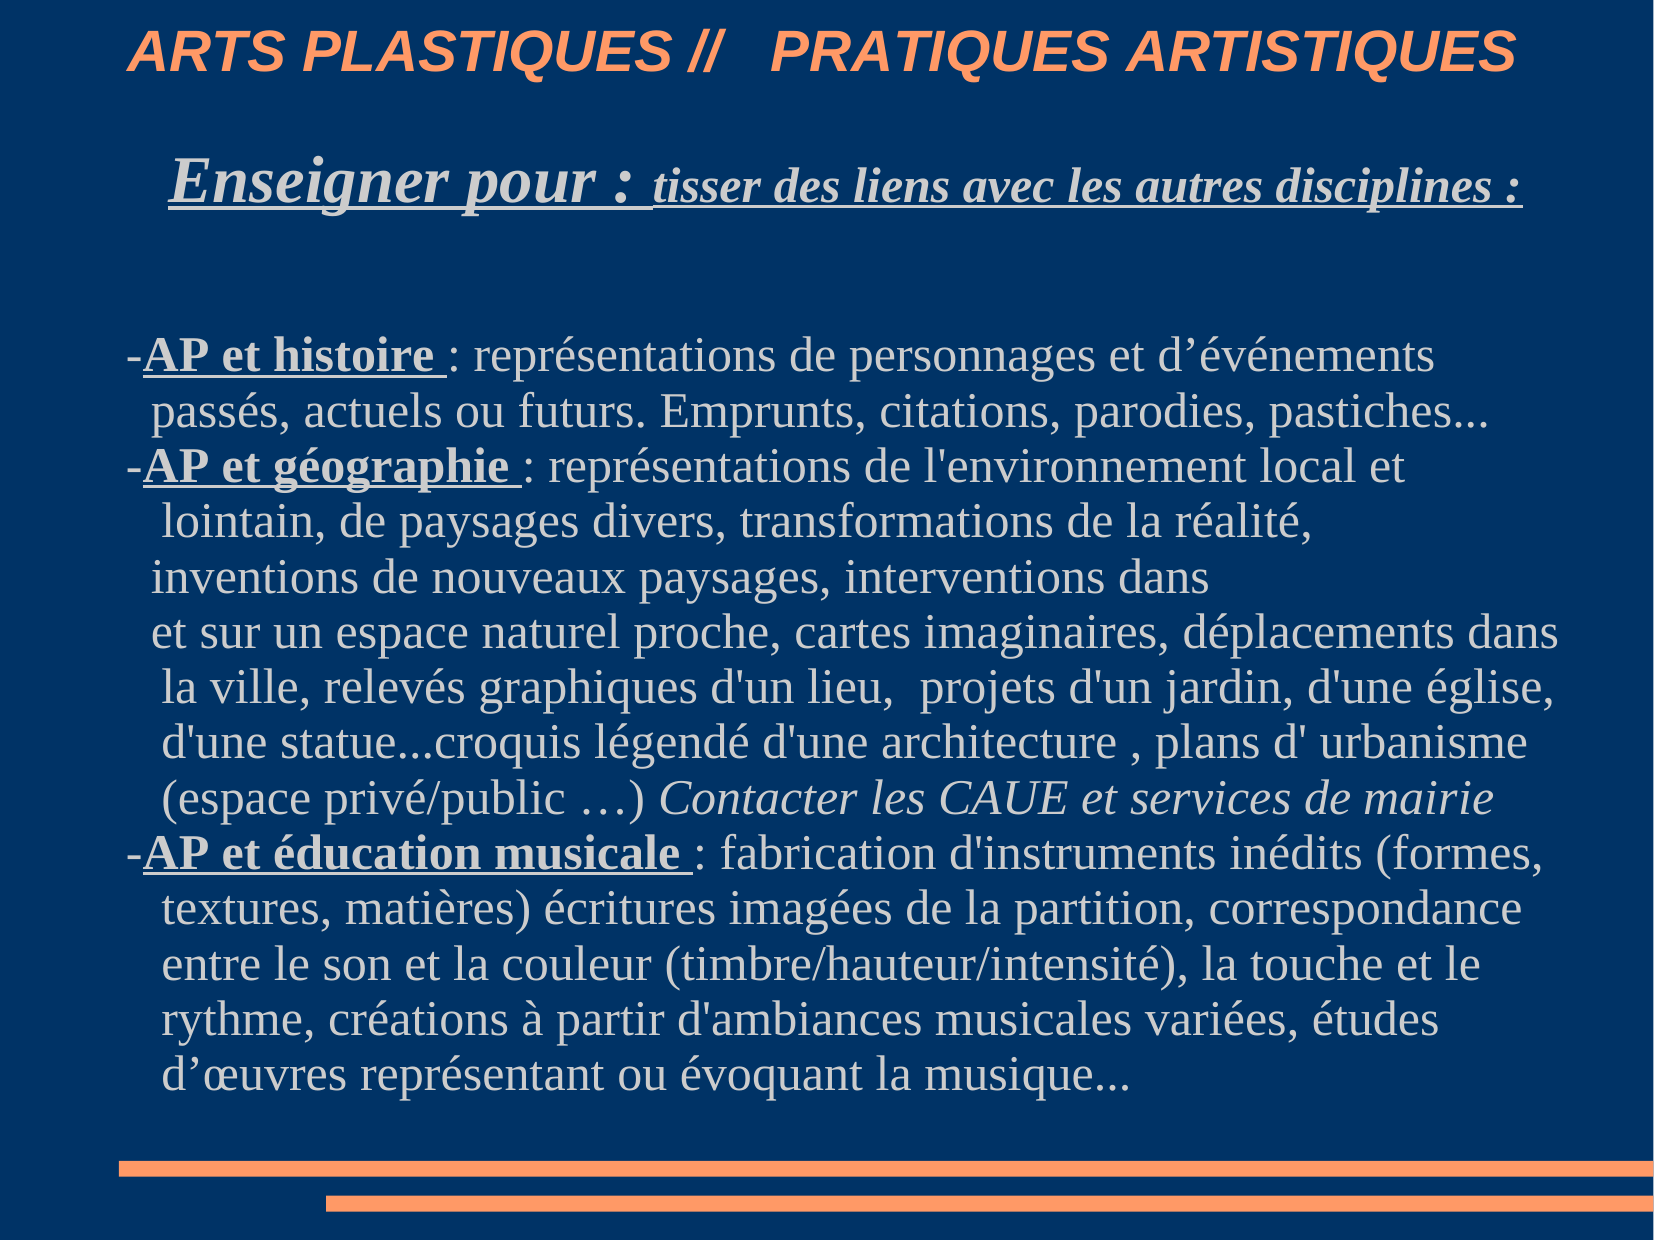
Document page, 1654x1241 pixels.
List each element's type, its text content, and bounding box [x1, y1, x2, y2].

title ARTS PLASTIQUES // PRATIQUES ARTISTIQUES [123, 16, 1536, 141]
subtitle Enseigner pour : tisser des liens avec les autres disciplines : -AP et histoire : représentations de personnages et d’événements passés, actuels ou futurs. Emprunts, citations, parodies, pastiches... -AP et géographie : représentations de l'environnement local et lointain, de paysages divers, transformations de la réalité, inventions de nouveaux paysages, interventions dans et sur un espace naturel proche, cartes imaginaires, déplacements dans la ville, relevés graphiques d'un lieu, projets d'un jardin, d'une église, d'une statue...croquis légendé d'une architecture , plans d' urbanisme (espace privé/public …) Contacter les CAUE et services de mairie -AP et éducation musicale : fabrication d'instruments inédits (formes, textures, matières) écritures imagées de la partition, correspondance entre le son et la couleur (timbre/hauteur/intensité), la touche et le rythme, créations à partir d'ambiances musicales variées, études d’œuvres représentant ou évoquant la musique... [125, 133, 1565, 1166]
